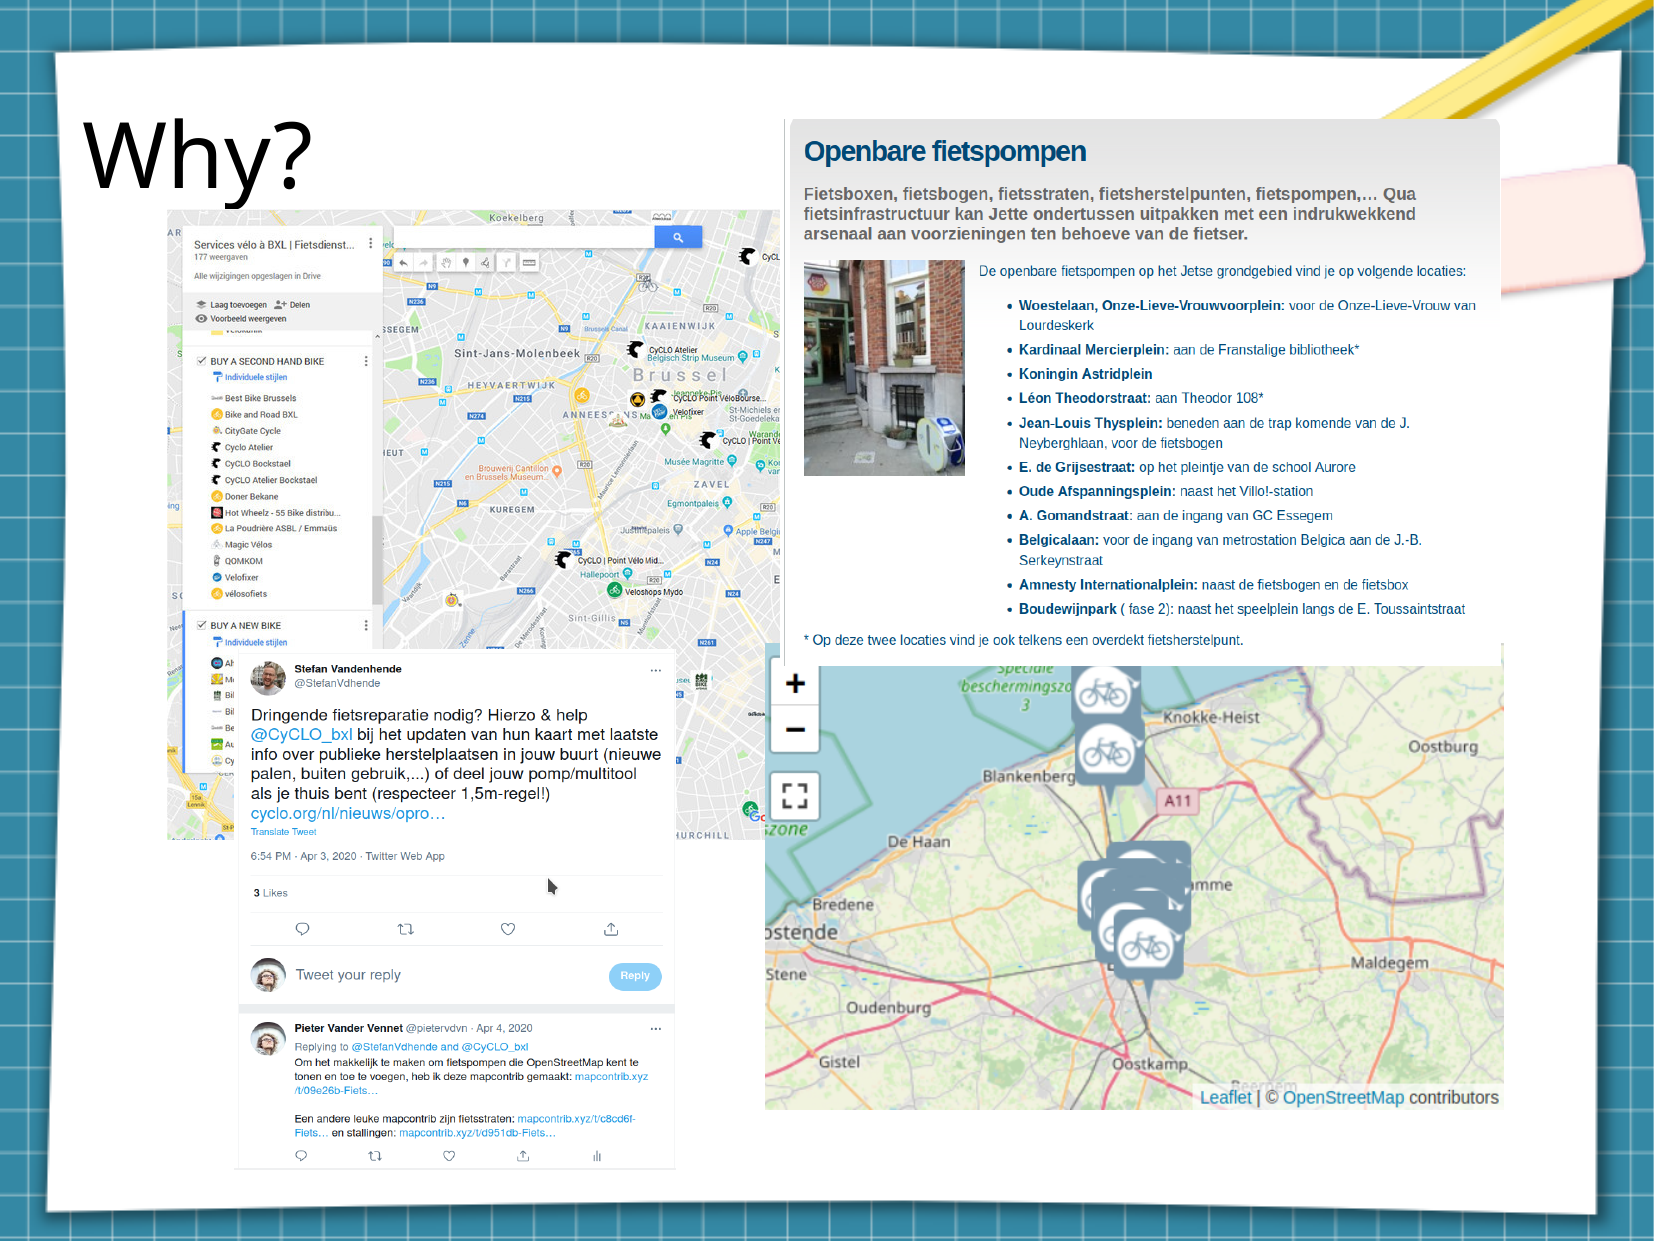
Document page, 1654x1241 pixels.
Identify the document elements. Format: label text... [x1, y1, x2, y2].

title Why? [82, 49, 1571, 257]
picture [0, 0, 1654, 1241]
